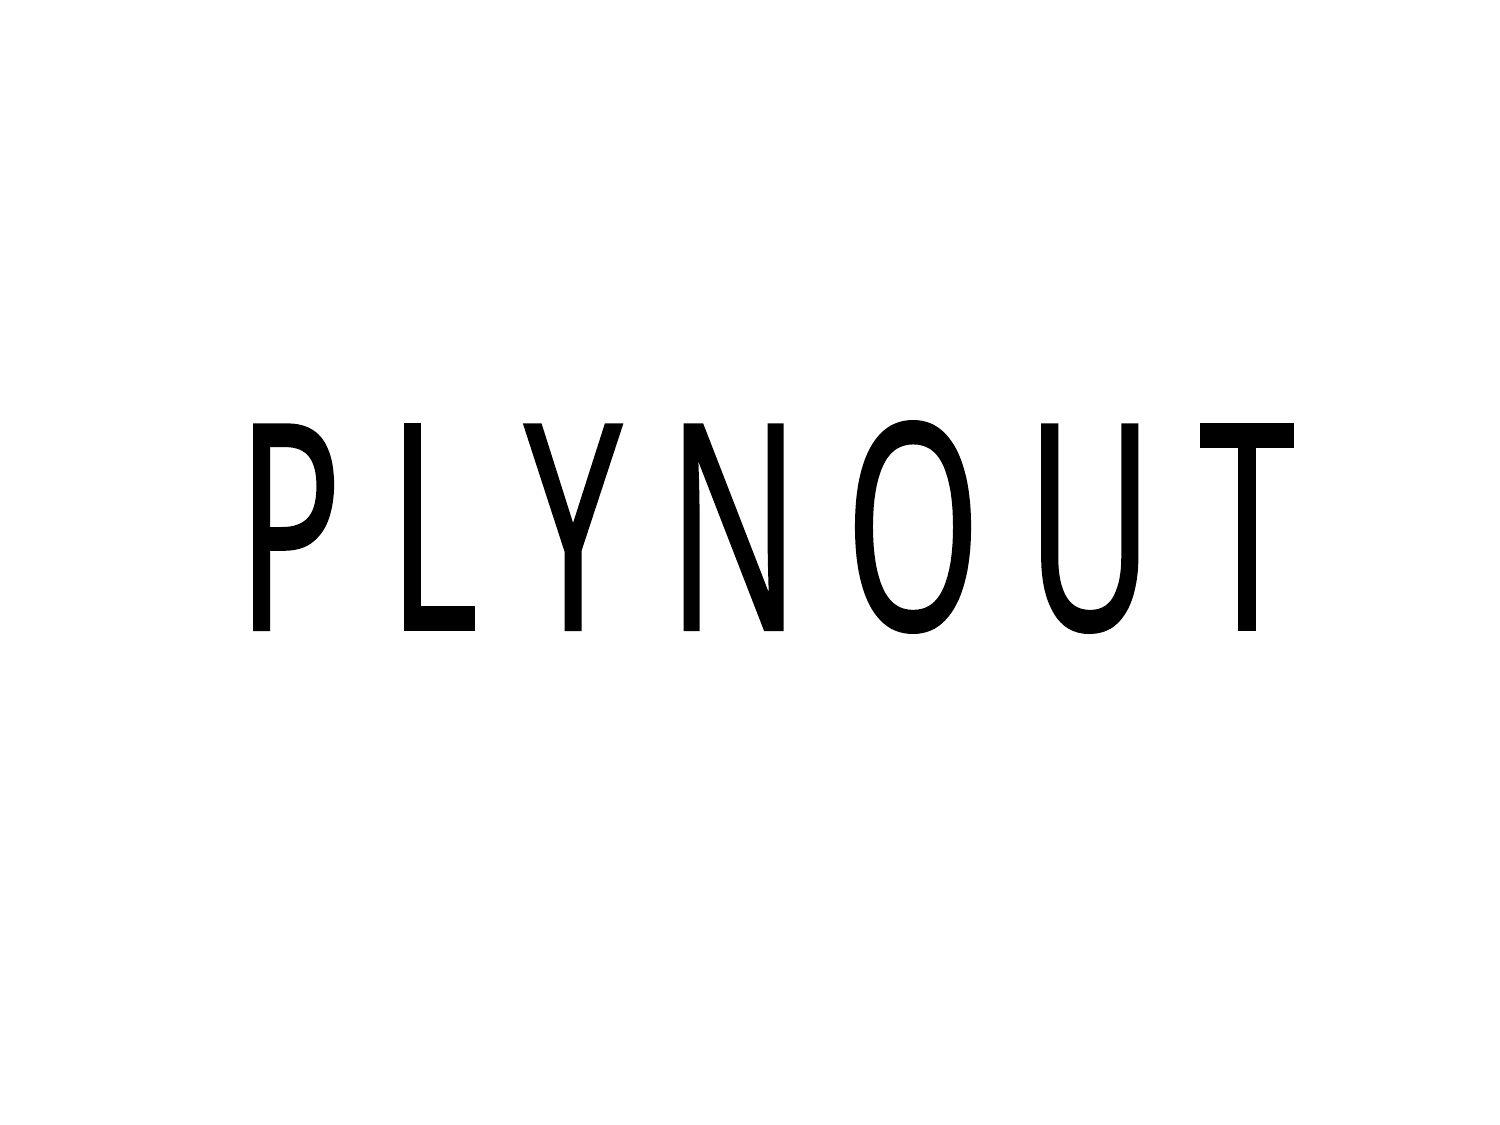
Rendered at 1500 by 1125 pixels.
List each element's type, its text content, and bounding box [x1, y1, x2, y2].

text_box P L Y N O U T [253, 424, 334, 631]
text_box P L Y N O U T [855, 420, 971, 634]
text_box P L Y N O U T [523, 424, 623, 631]
text_box P L Y N O U T [1200, 423, 1294, 631]
text_box P L Y N O U T [684, 424, 783, 631]
text_box P L Y N O U T [1041, 424, 1138, 634]
text_box P L Y N O U T [404, 424, 475, 631]
